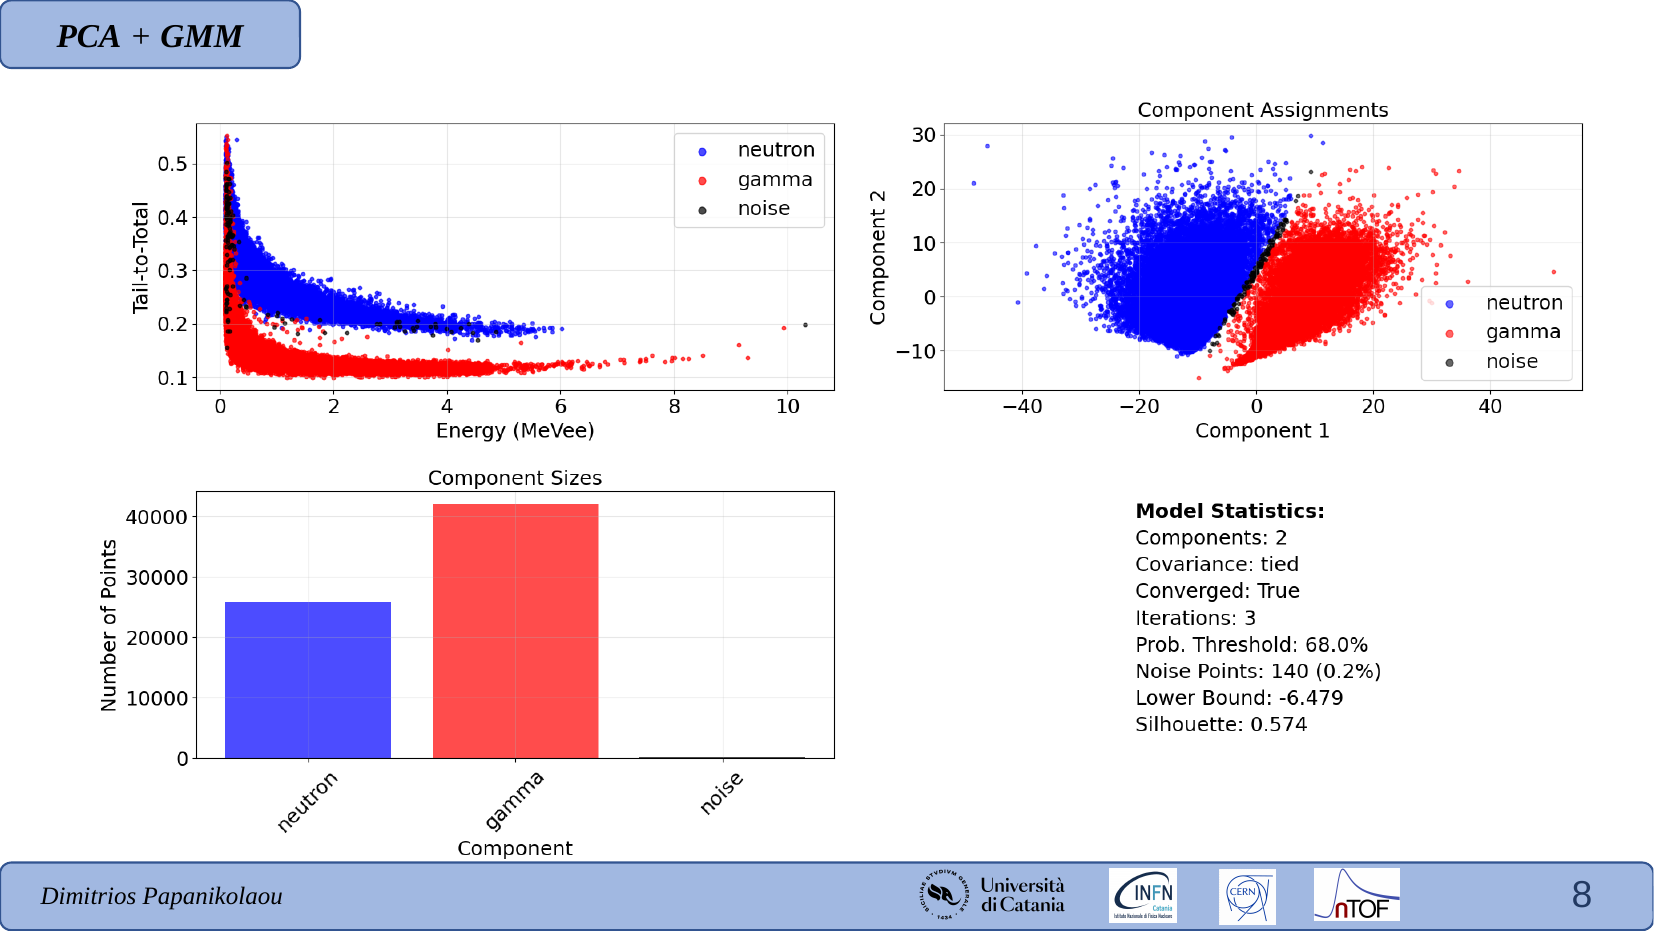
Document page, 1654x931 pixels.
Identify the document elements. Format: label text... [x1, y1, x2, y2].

picture [1109, 868, 1177, 923]
picture [59, 90, 1597, 931]
text_box [1086, 862, 1654, 931]
picture [1314, 868, 1400, 921]
text_box [0, 862, 898, 931]
text_box PCA + GMM [0, 0, 301, 69]
text_box Dimitrios Papanikolaou [11, 874, 312, 917]
picture [1219, 869, 1276, 925]
